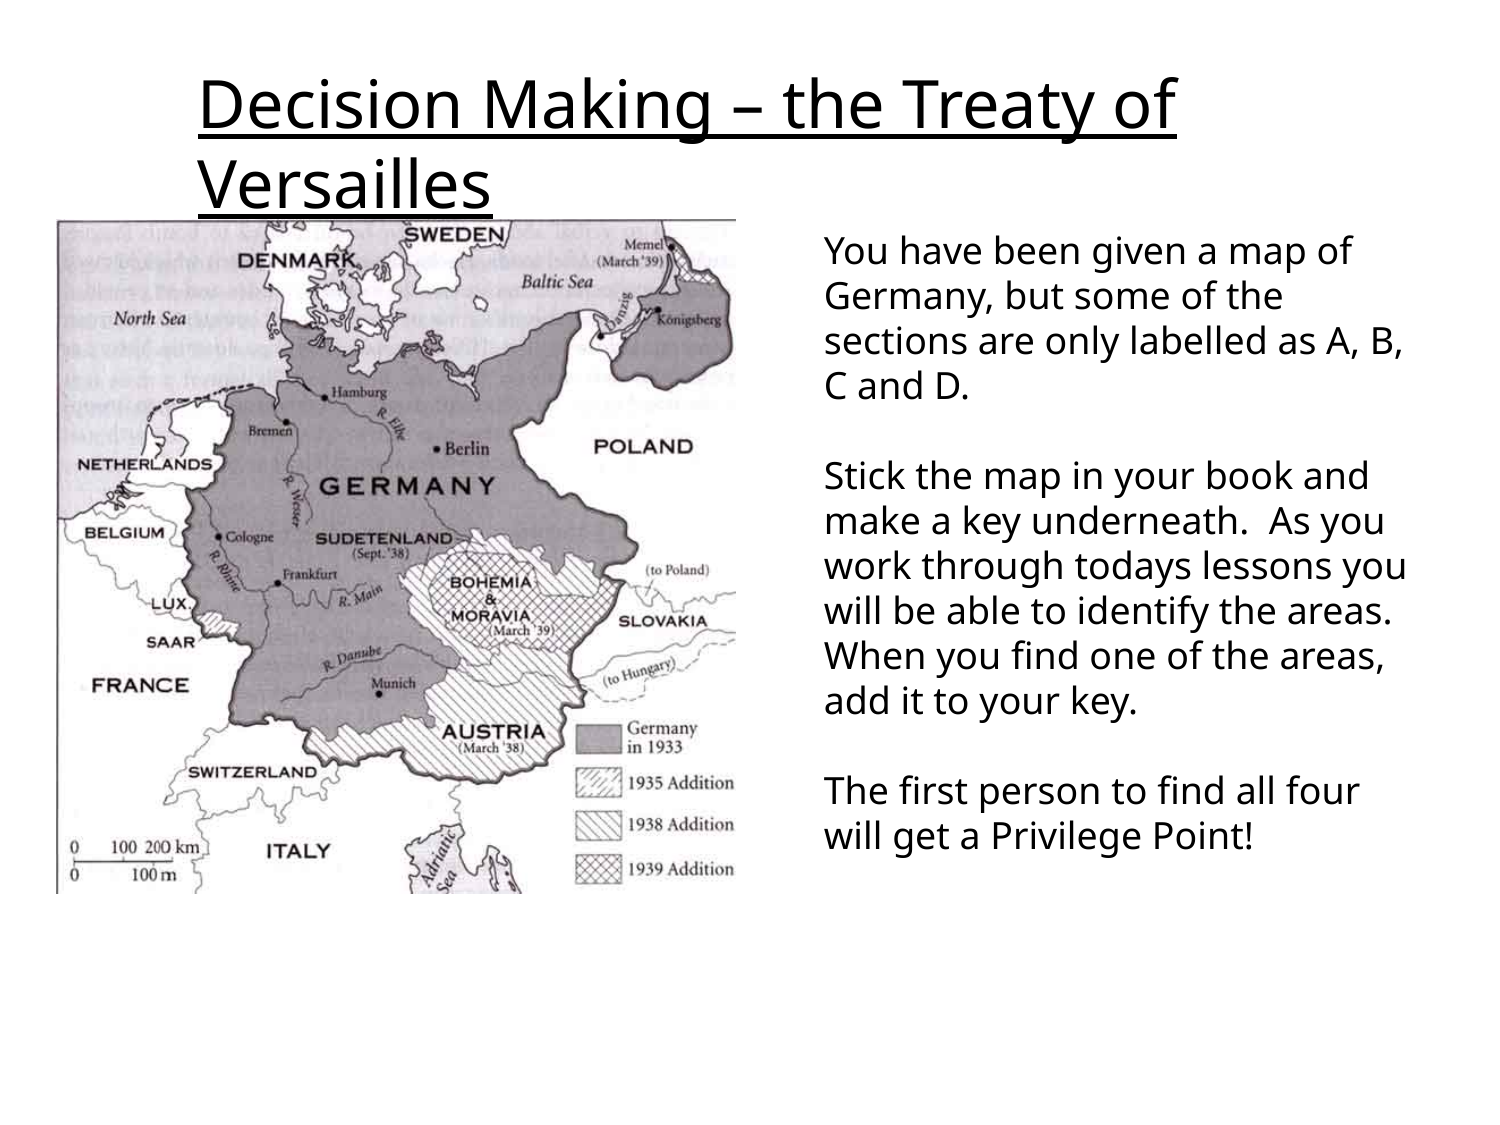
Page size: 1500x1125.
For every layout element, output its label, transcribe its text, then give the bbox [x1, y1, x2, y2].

text_box Decision Making – the Treaty of Versailles [183, 54, 1365, 151]
picture [56, 219, 736, 894]
text_box You have been given a map of Germany, but some of the sections are only labelled as A, B, C and D. Stick the map in your book and make a key underneath. As you work through todays lessons you will be able to identify the areas. When you find one of the areas, add it to your key. The first person to find all four will get a Privilege Point! [809, 219, 1436, 872]
